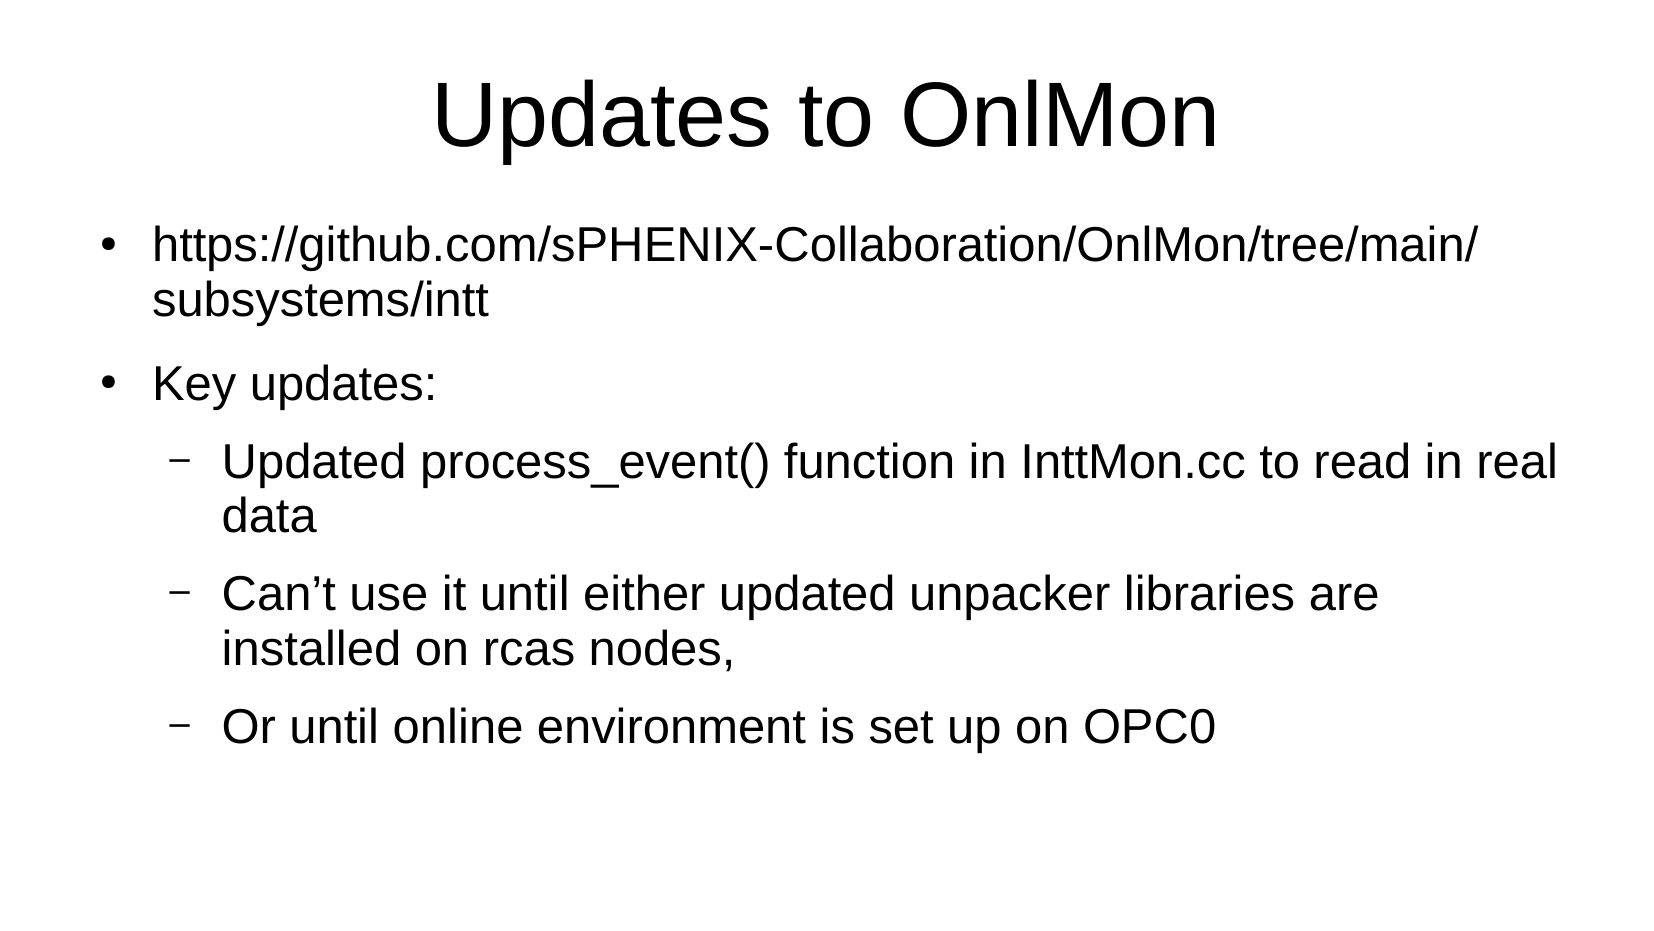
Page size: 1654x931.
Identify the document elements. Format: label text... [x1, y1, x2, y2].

title Updates to OnlMon [82, 37, 1571, 193]
list https://github.com/sPHENIX-Collaboration/OnlMon/tree/main/subsystems/intt Key updates: Updated process_event() function in InttMon.cc to read in real data Can’t use it until either updated unpacker libraries are installed on rcas nodes, Or until online environment is set up on OPC0 [82, 217, 1571, 758]
